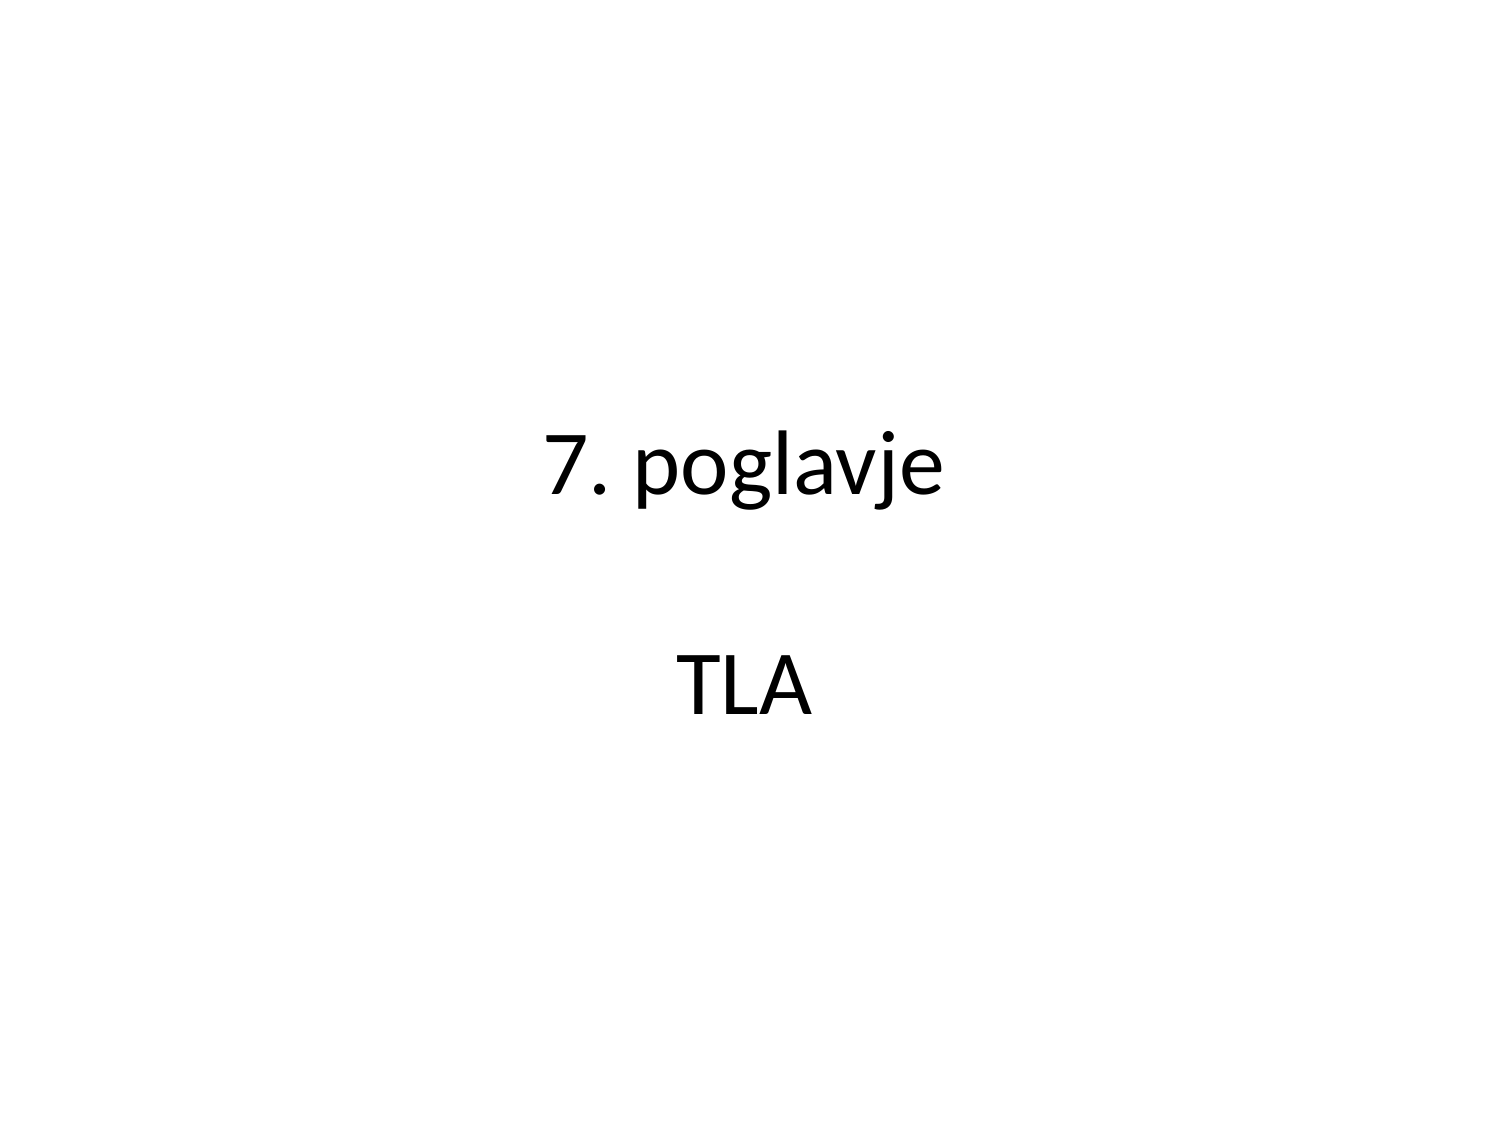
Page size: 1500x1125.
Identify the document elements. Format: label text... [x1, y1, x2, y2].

title 7. poglavje TLA [53, 349, 1436, 787]
